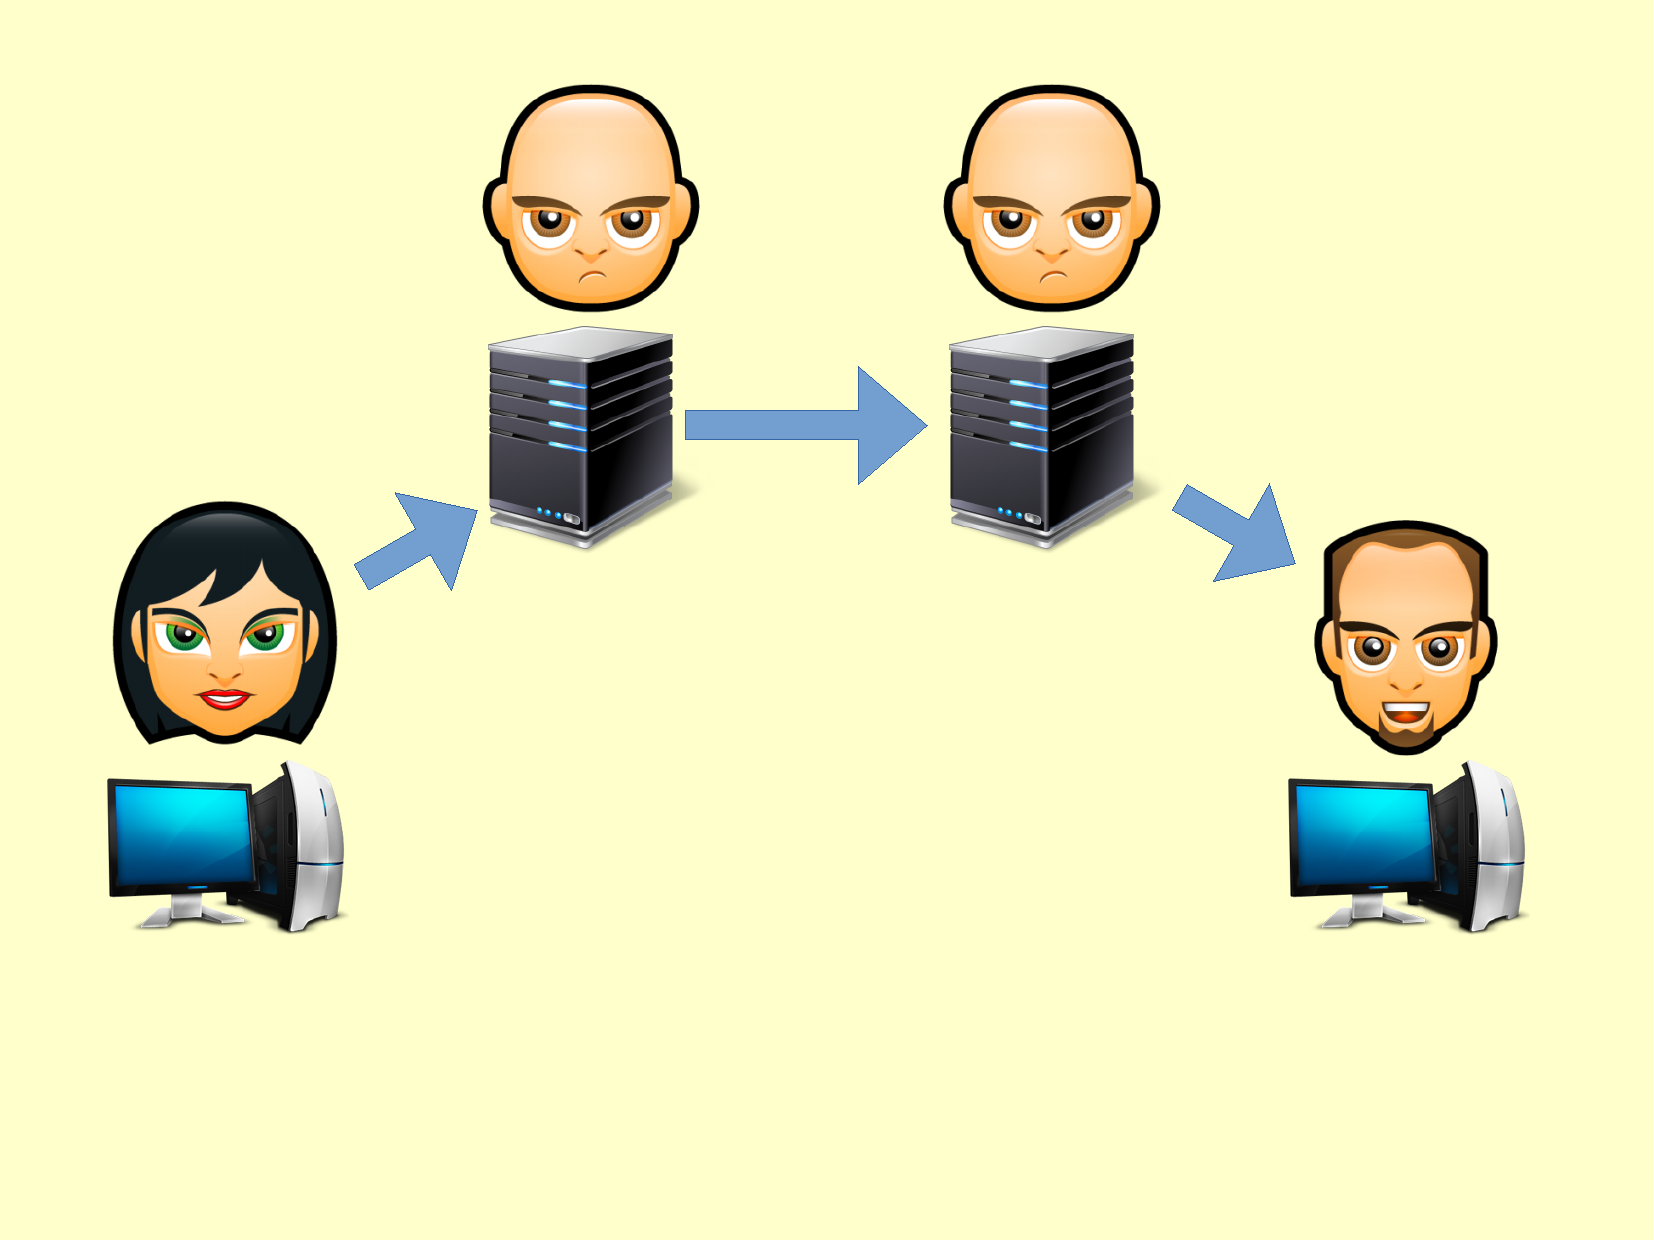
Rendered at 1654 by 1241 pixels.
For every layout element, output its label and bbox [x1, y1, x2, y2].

text_box [354, 492, 478, 591]
picture [1281, 509, 1530, 969]
text_box [1172, 483, 1296, 582]
picture [927, 72, 1176, 554]
picture [466, 72, 715, 554]
picture [100, 499, 349, 969]
text_box [685, 366, 928, 485]
